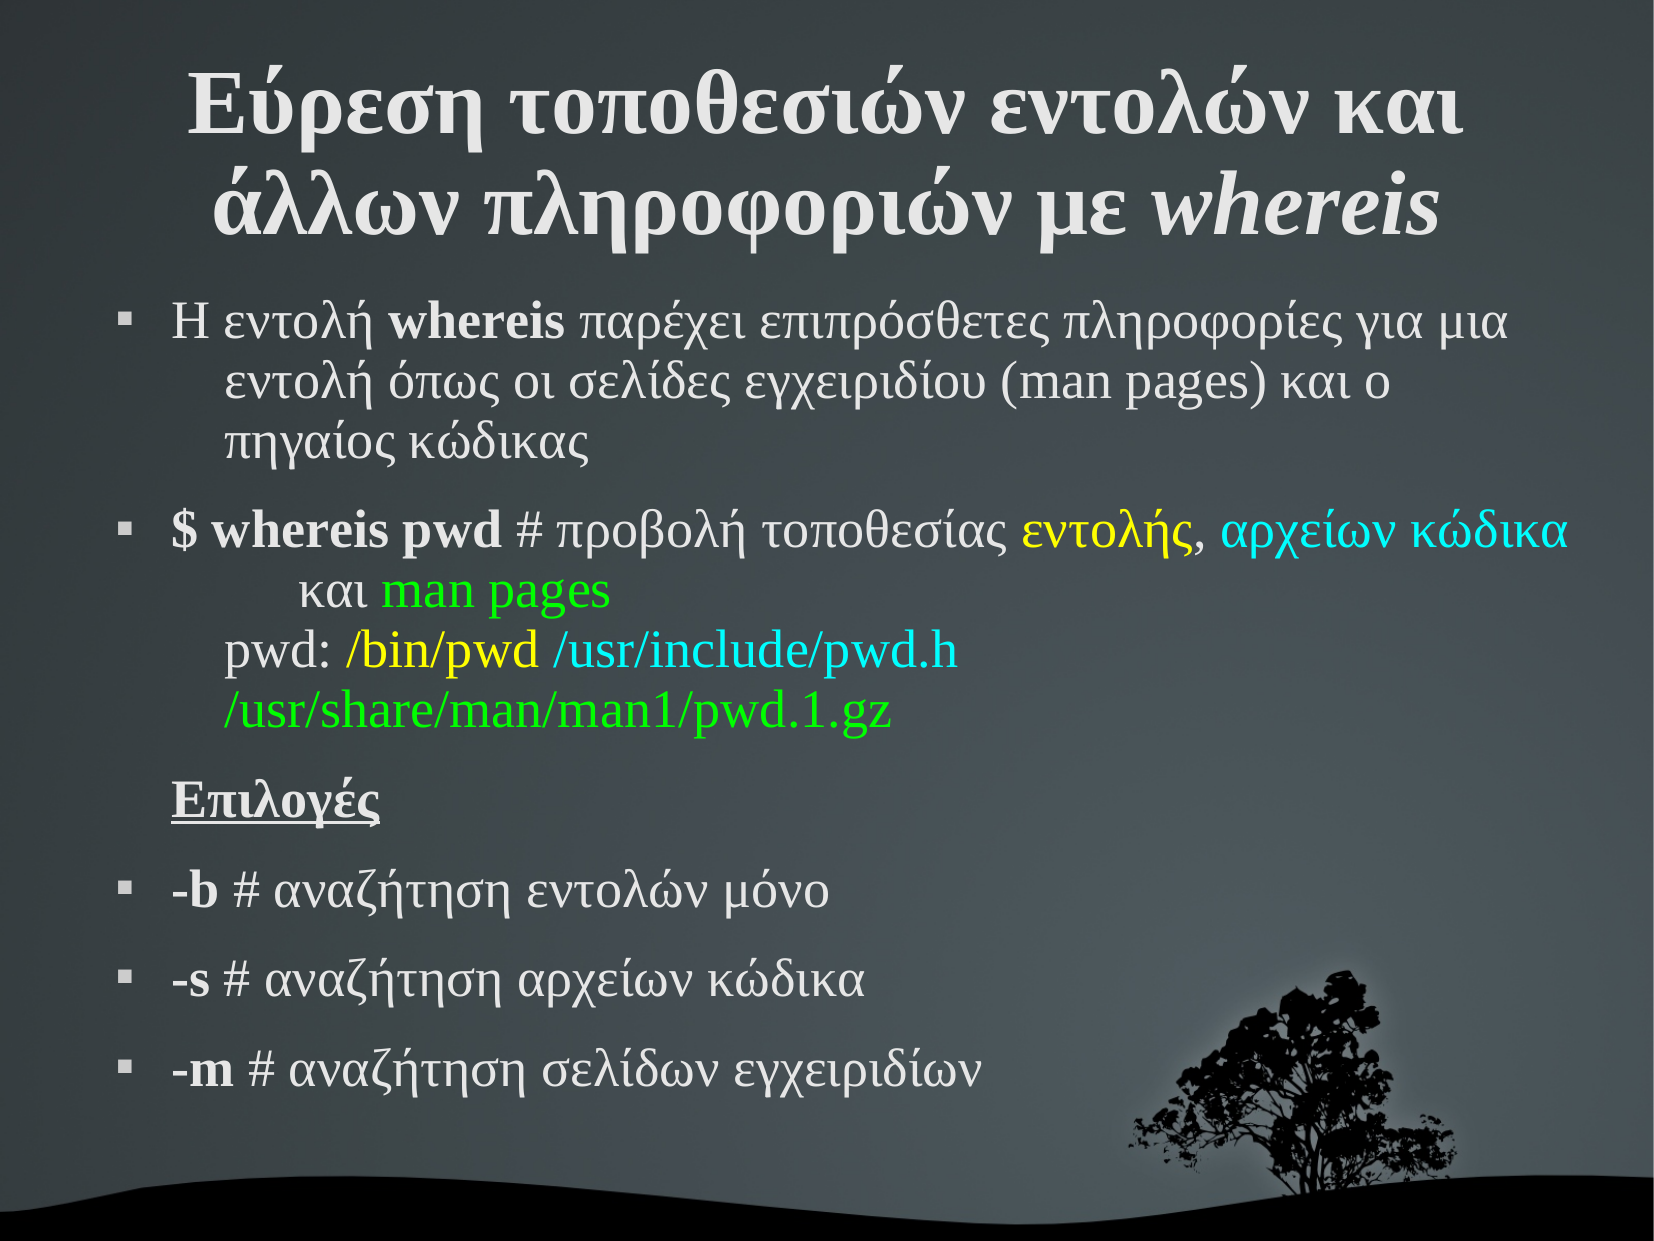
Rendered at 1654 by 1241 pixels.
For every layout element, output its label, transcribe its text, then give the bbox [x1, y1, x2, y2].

list Η εντολή whereis παρέχει επιπρόσθετες πληροφορίες για μια εντολή όπως οι σελίδες εγχειριδίου (man pages) και ο πηγαίος κώδικας $ whereis pwd # προβολή τοποθεσίας εντολής, αρχείων κώδικα και man pages pwd: /bin/pwd /usr/include/pwd.h /usr/share/man/man1/pwd.1.gz Επιλογές -b # αναζήτηση εντολών μόνο -s # αναζήτηση αρχείων κώδικα -m # αναζήτηση σελίδων εγχειριδίων [82, 290, 1571, 1190]
picture [0, 0, 1654, 1241]
title Εύρεση τοποθεσιών εντολών και άλλων πληροφοριών με whereis [82, 33, 1571, 273]
